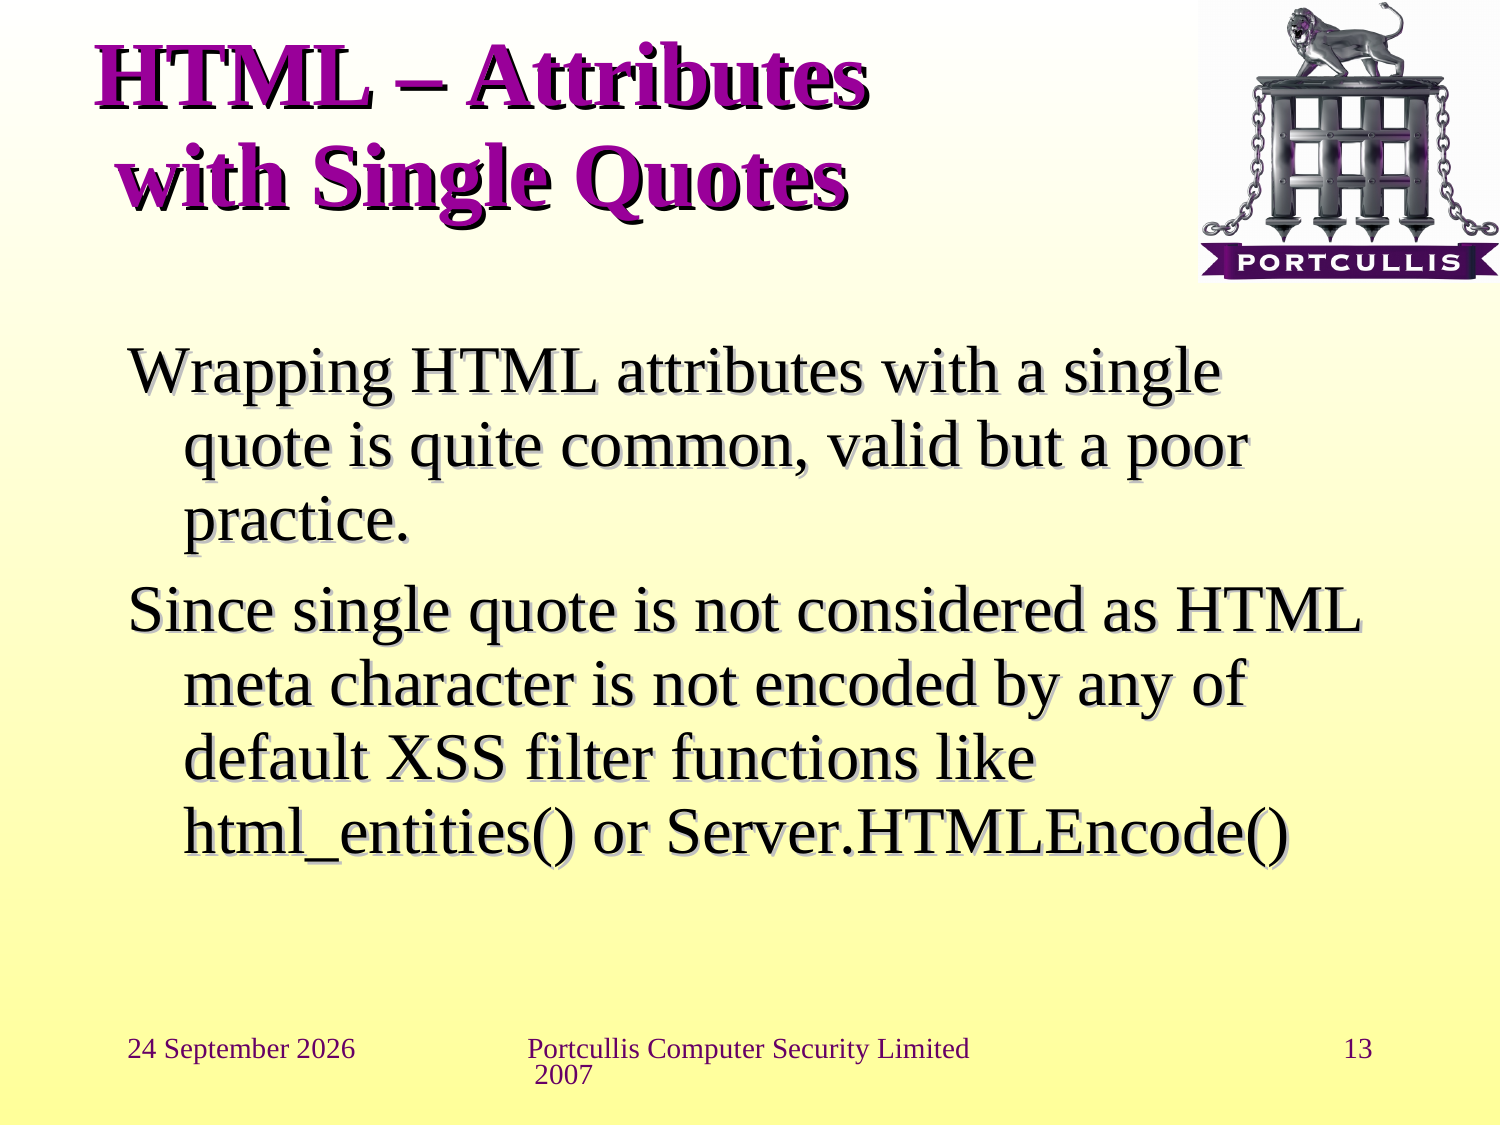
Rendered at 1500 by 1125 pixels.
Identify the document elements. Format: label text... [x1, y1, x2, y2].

list Wrapping HTML attributes with a single quote is quite common, valid but a poor practice. Since single quote is not considered as HTML meta character is not encoded by any of default XSS filter functions like html_entities() or Server.HTMLEncode() [112, 324, 1388, 1001]
title HTML – Attributes with Single Quotes [0, 0, 963, 250]
picture [1198, 0, 1500, 283]
